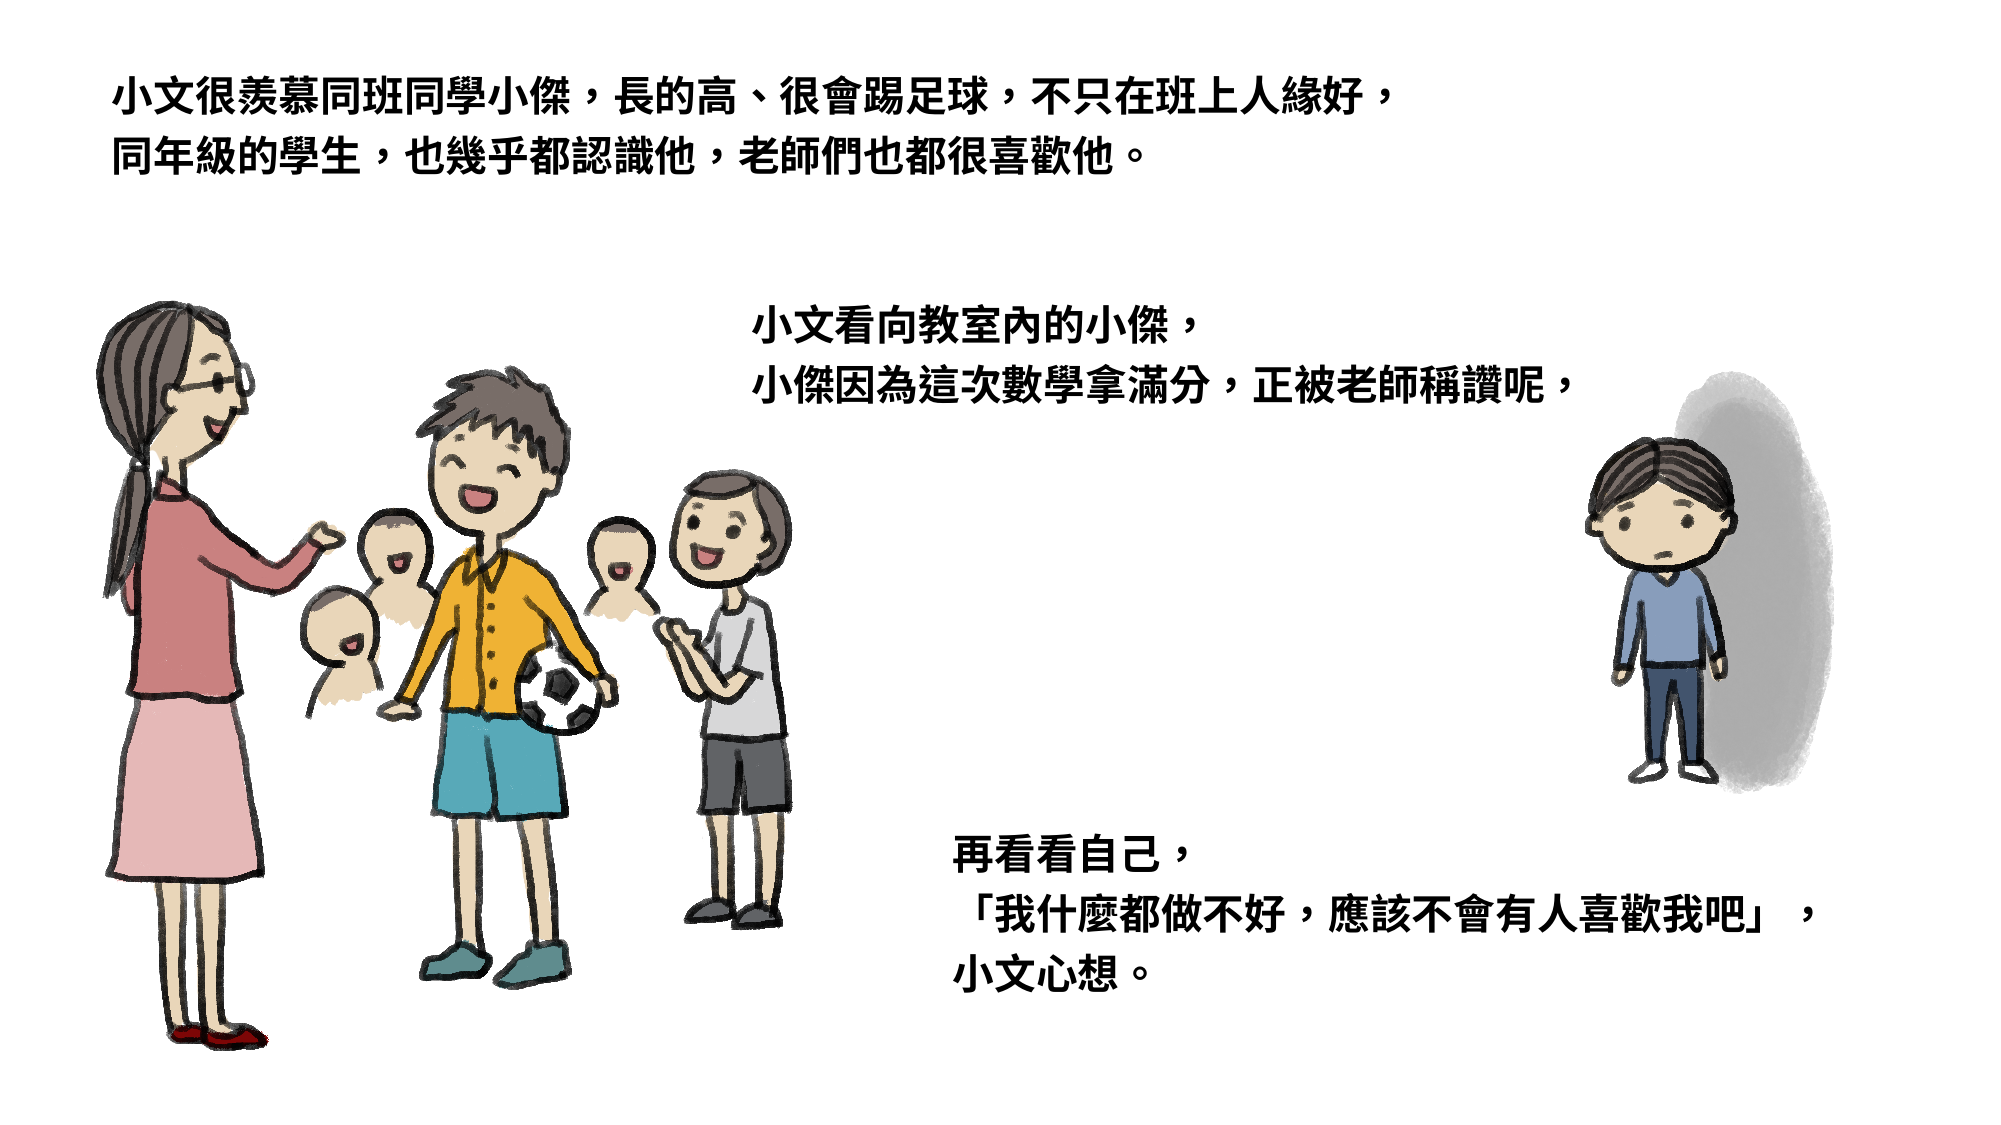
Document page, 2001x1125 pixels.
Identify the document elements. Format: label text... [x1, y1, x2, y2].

picture [1535, 360, 1876, 811]
text_box 小文很羨慕同班同學小傑，長的高、很會踢足球，不只在班上人緣好， 同年級的學生，也幾乎都認識他，老師們也都很喜歡他。 [97, 52, 1574, 187]
picture [54, 281, 836, 1071]
text_box 再看看自己， 「我什麼都做不好，應該不會有人喜歡我吧」， 小文心想。 [937, 811, 1937, 1006]
text_box 小文看向教室內的小傑， 小傑因為這次數學拿滿分，正被老師稱讚呢， [736, 281, 1736, 416]
